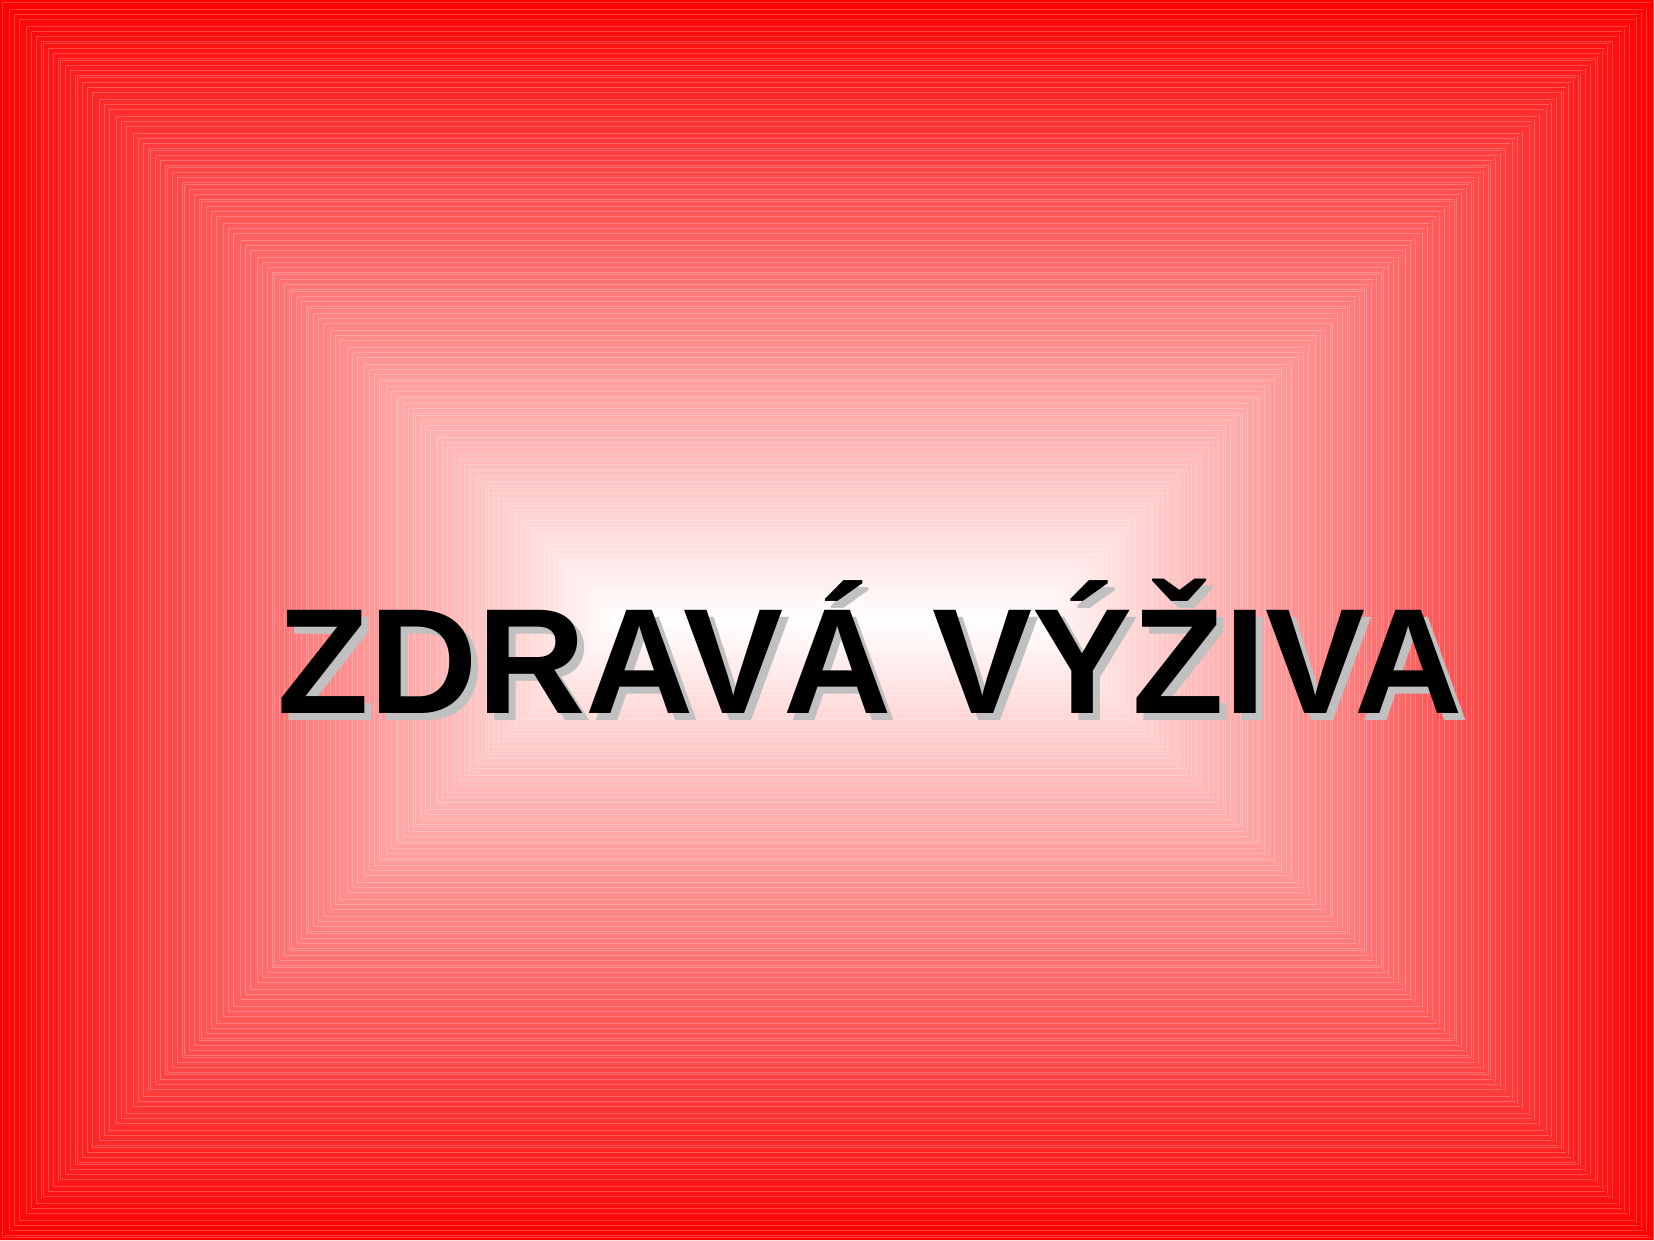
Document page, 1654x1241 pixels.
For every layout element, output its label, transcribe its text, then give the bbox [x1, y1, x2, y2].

list ZDRAVÁ VÝŽIVA [82, 563, 1571, 731]
